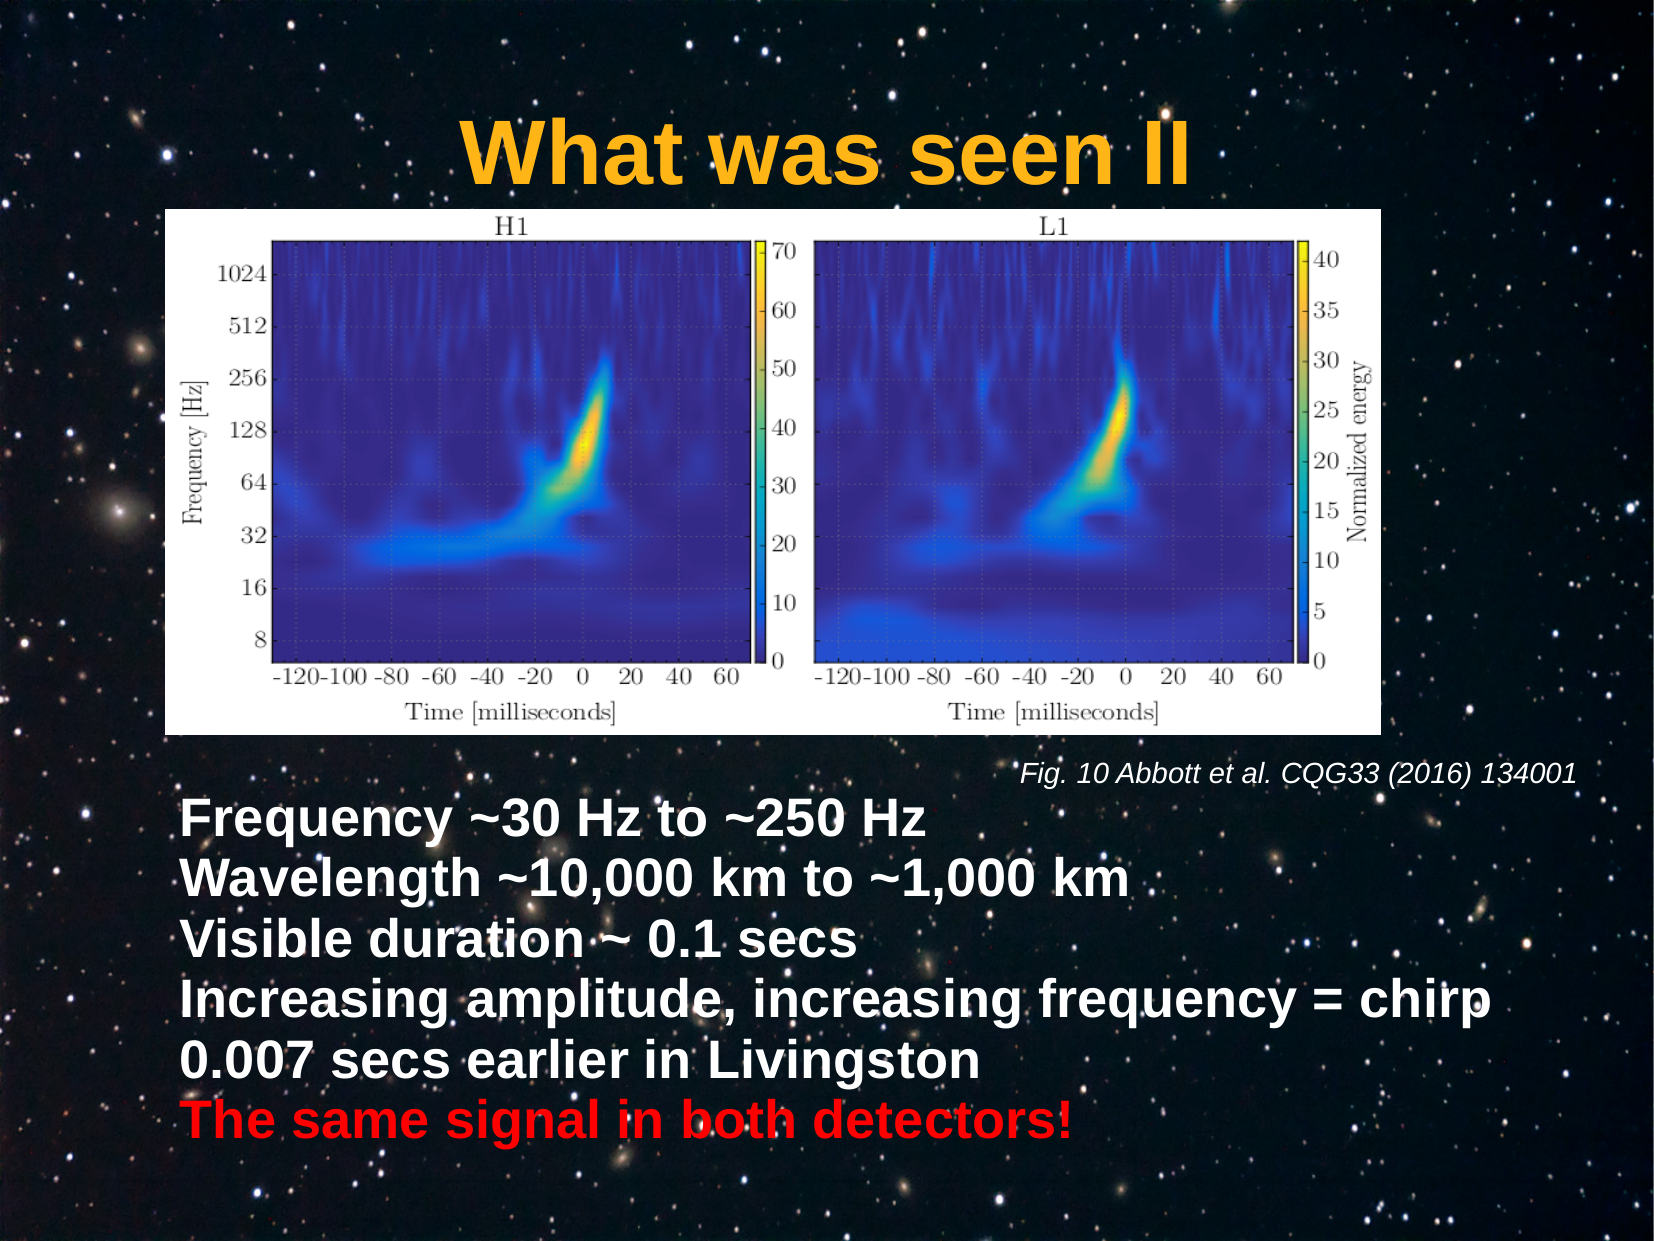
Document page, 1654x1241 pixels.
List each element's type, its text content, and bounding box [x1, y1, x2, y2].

picture [0, 0, 1654, 1241]
text_box Frequency ~30 Hz to ~250 Hz Wavelength ~10,000 km to ~1,000 km Visible duration ~ 0.1 secs Increasing amplitude, increasing frequency = chirp 0.007 secs earlier in Livingston The same signal in both detectors! [165, 780, 1576, 1159]
text_box Fig. 10 Abbott et al. CQG33 (2016) 134001 [1005, 750, 1606, 798]
title What was seen II [82, 49, 1571, 257]
